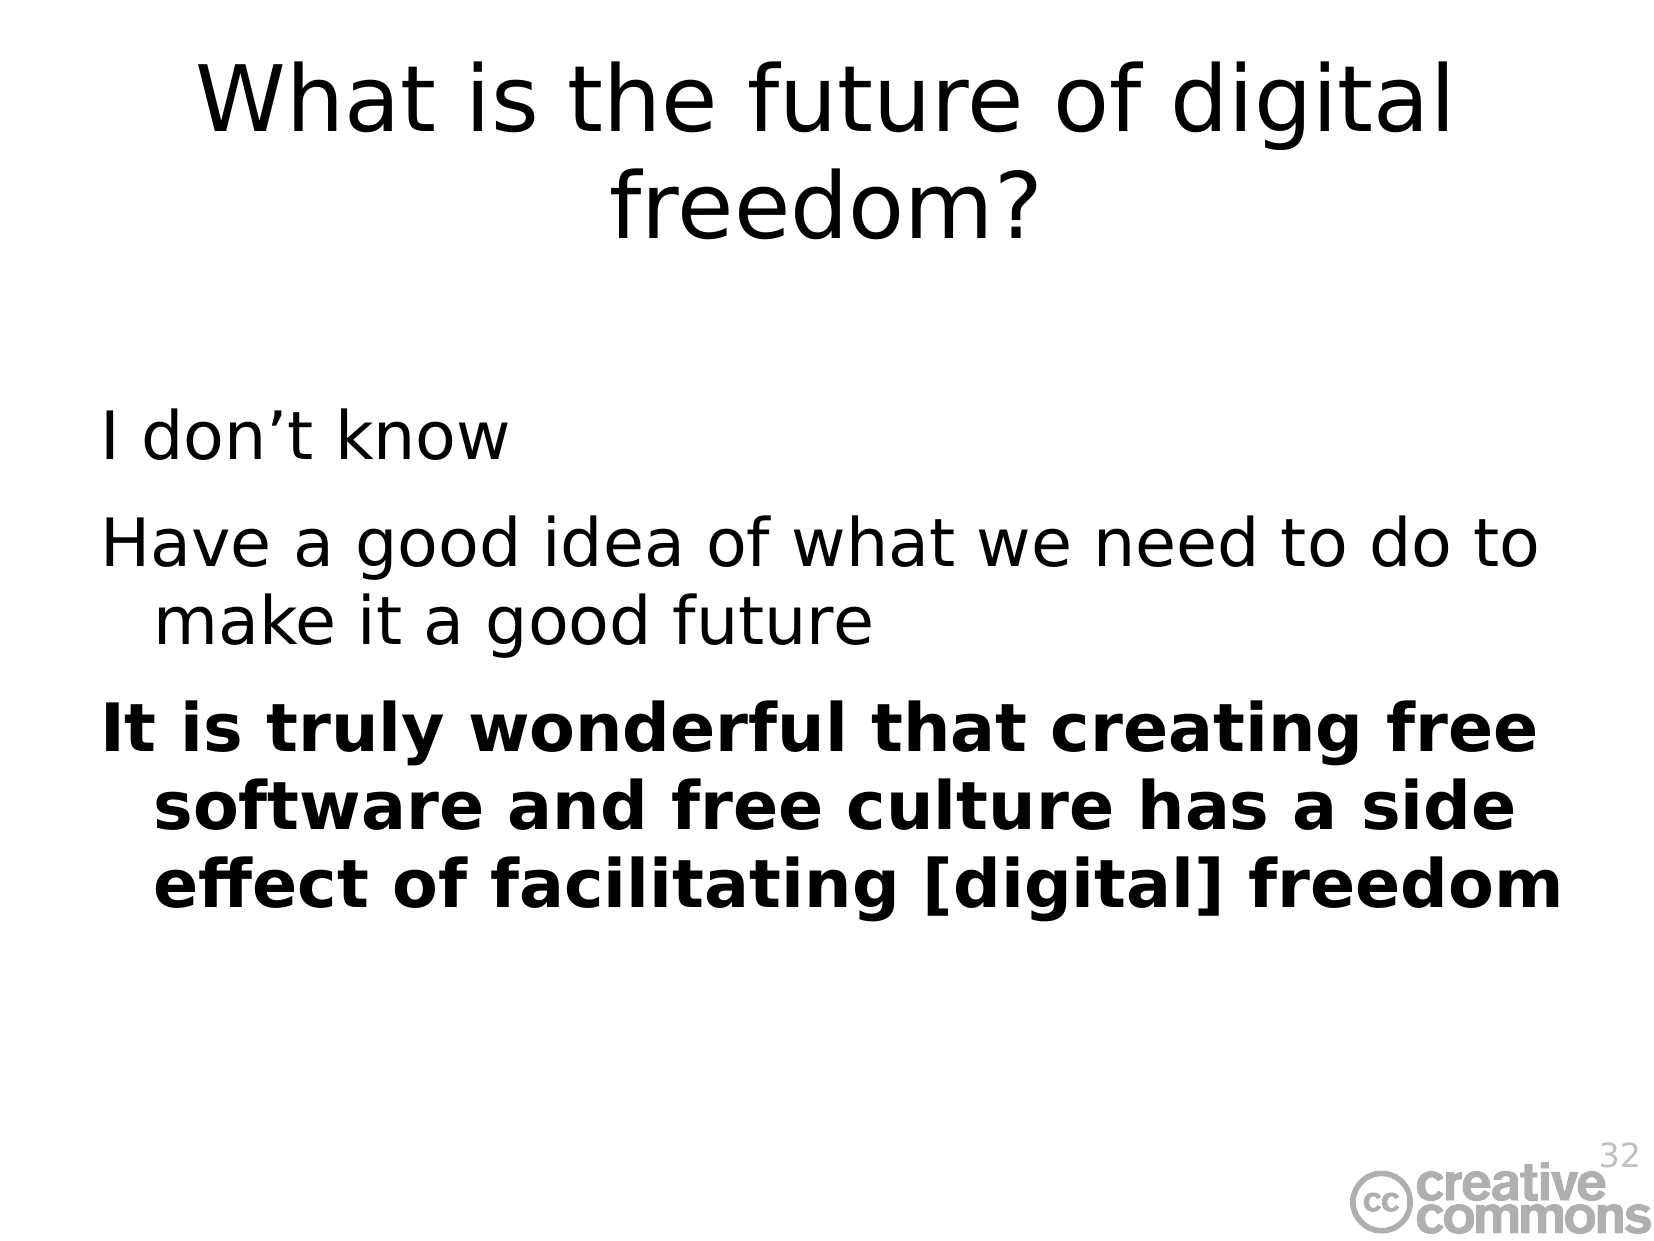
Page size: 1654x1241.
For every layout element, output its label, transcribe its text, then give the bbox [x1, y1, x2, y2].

list I don’t know Have a good idea of what we need to do to make it a good future It is truly wonderful that creating free software and free culture has a side effect of facilitating [digital] freedom [82, 290, 1571, 1241]
title What is the future of digital freedom? [82, 45, 1571, 261]
picture [1571, 1162, 1651, 1234]
